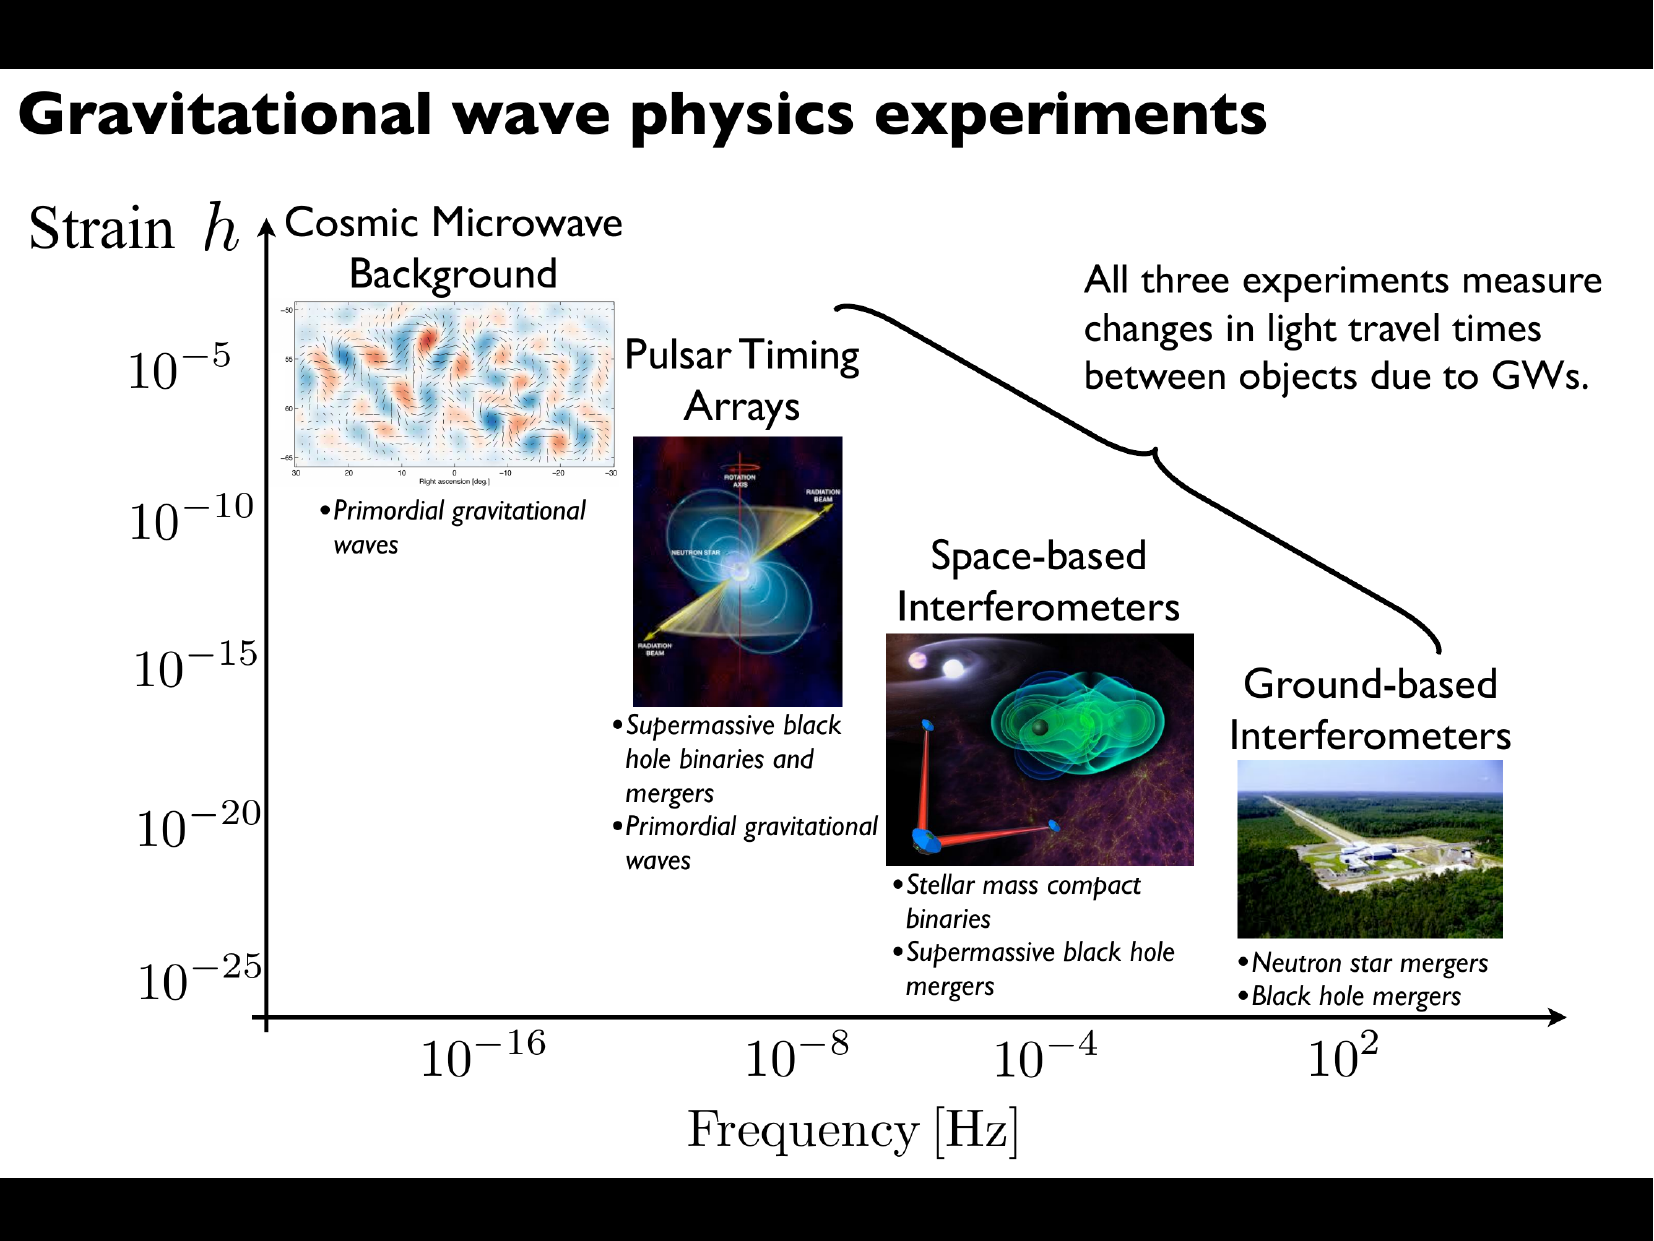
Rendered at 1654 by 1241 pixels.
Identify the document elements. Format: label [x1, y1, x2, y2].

picture [0, 69, 1653, 1178]
